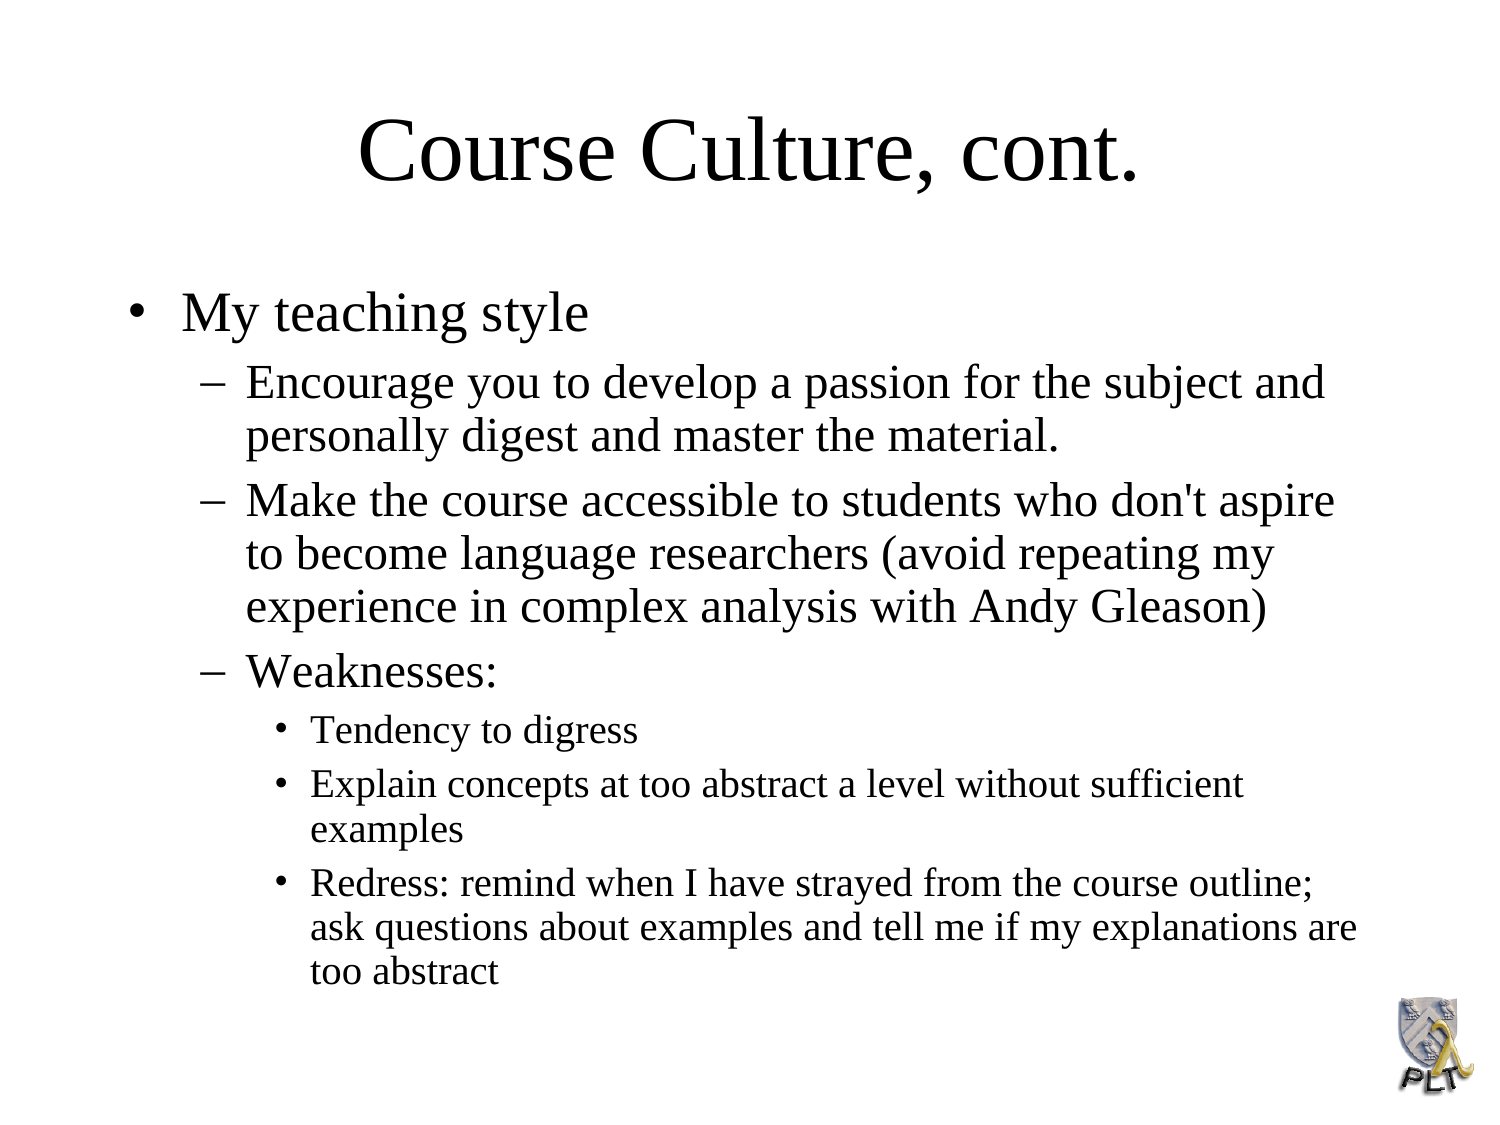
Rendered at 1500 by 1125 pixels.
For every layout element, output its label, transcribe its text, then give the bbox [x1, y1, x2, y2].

picture [1387, 987, 1480, 1100]
list My teaching style Encourage you to develop a passion for the subject and personally digest and master the material. Make the course accessible to students who don't aspire to become language researchers (avoid repeating my experience in complex analysis with Andy Gleason)‏ Weaknesses: Tendency to digress Explain concepts at too abstract a level without sufficient examples Redress: remind when I have strayed from the course outline; ask questions about examples and tell me if my explanations are too abstract [112, 275, 1388, 1004]
title Course Culture, cont. [112, 49, 1388, 238]
